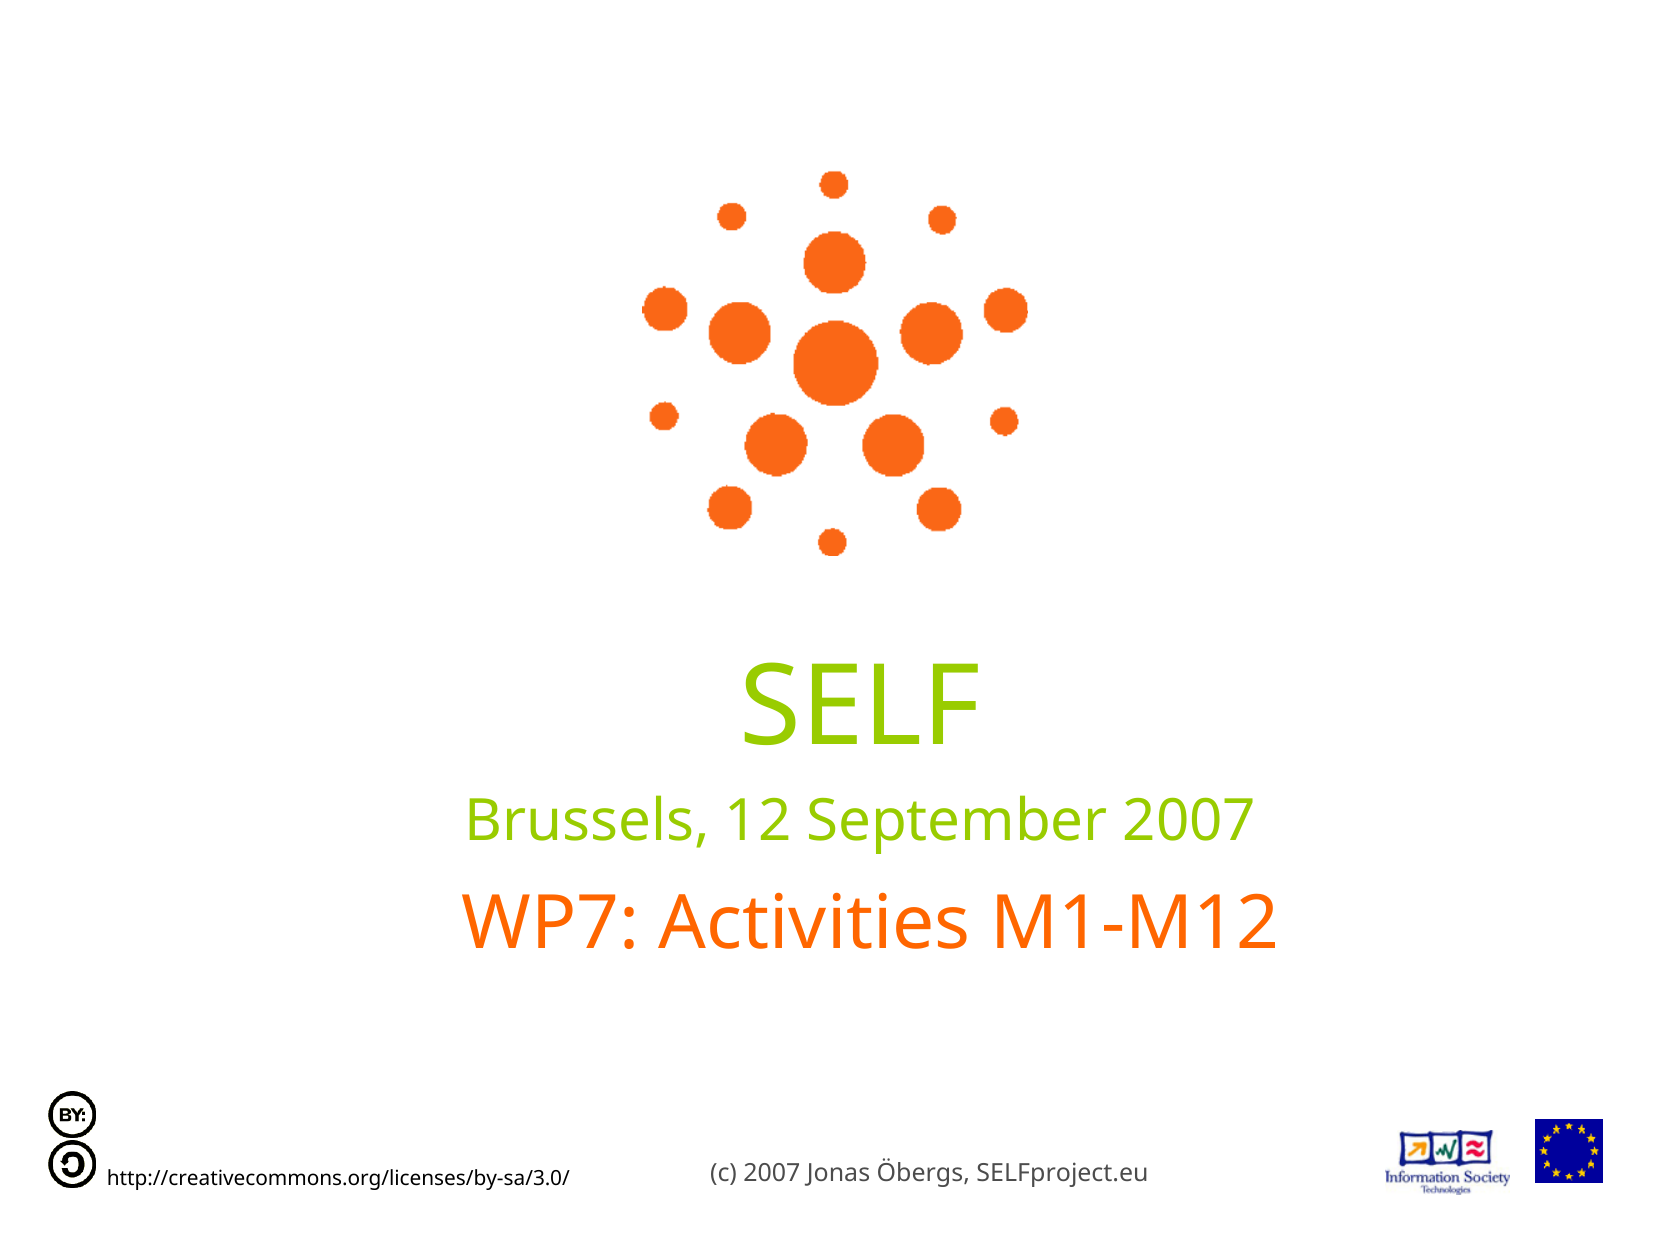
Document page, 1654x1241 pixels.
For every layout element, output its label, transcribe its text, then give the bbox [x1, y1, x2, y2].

picture [48, 1091, 96, 1138]
picture [642, 169, 1028, 556]
picture [1385, 1130, 1510, 1195]
picture [1535, 1119, 1603, 1183]
picture [48, 1140, 96, 1188]
text_box WP7: Activities M1-M12 [461, 868, 1245, 956]
text_box SELF Brussels, 12 September 2007 [464, 624, 1198, 824]
